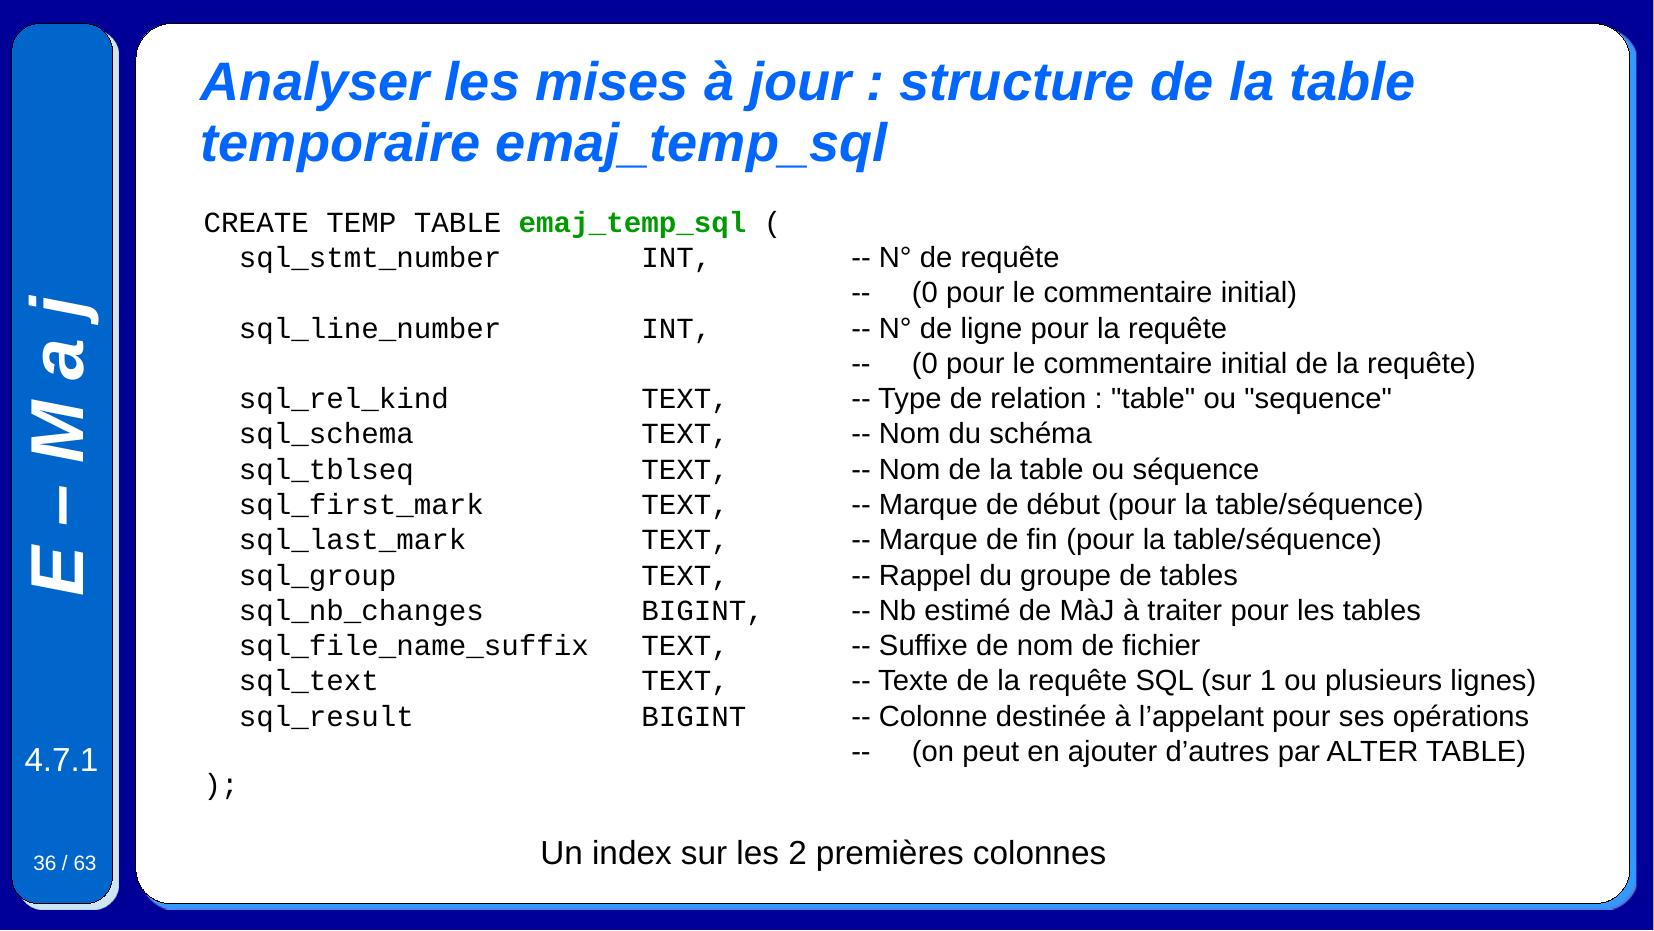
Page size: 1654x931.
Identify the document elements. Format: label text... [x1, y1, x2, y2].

text_box CREATE TEMP TABLE emaj_temp_sql ( sql_stmt_number INT, -- N° de requête -- (0 pour le commentaire initial) sql_line_number INT, -- N° de ligne pour la requête -- (0 pour le commentaire initial de la requête) sql_rel_kind TEXT, -- Type de relation : "table" ou "sequence" sql_schema TEXT, -- Nom du schéma sql_tblseq TEXT, -- Nom de la table ou séquence sql_first_mark TEXT, -- Marque de début (pour la table/séquence) sql_last_mark TEXT, -- Marque de fin (pour la table/séquence) sql_group TEXT, -- Rappel du groupe de tables sql_nb_changes BIGINT, -- Nb estimé de MàJ à traiter pour les tables sql_file_name_suffix TEXT, -- Suffixe de nom de fichier sql_text TEXT, -- Texte de la requête SQL (sur 1 ou plusieurs lignes) sql_result BIGINT -- Colonne destinée à l’appelant pour ses opérations -- (on peut en ajouter d’autres par ALTER TABLE) ); [188, 200, 1595, 811]
title Analyser les mises à jour : structure de la table temporaire emaj_temp_sql [200, 34, 1575, 191]
text_box Un index sur les 2 premières colonnes [525, 826, 1122, 879]
